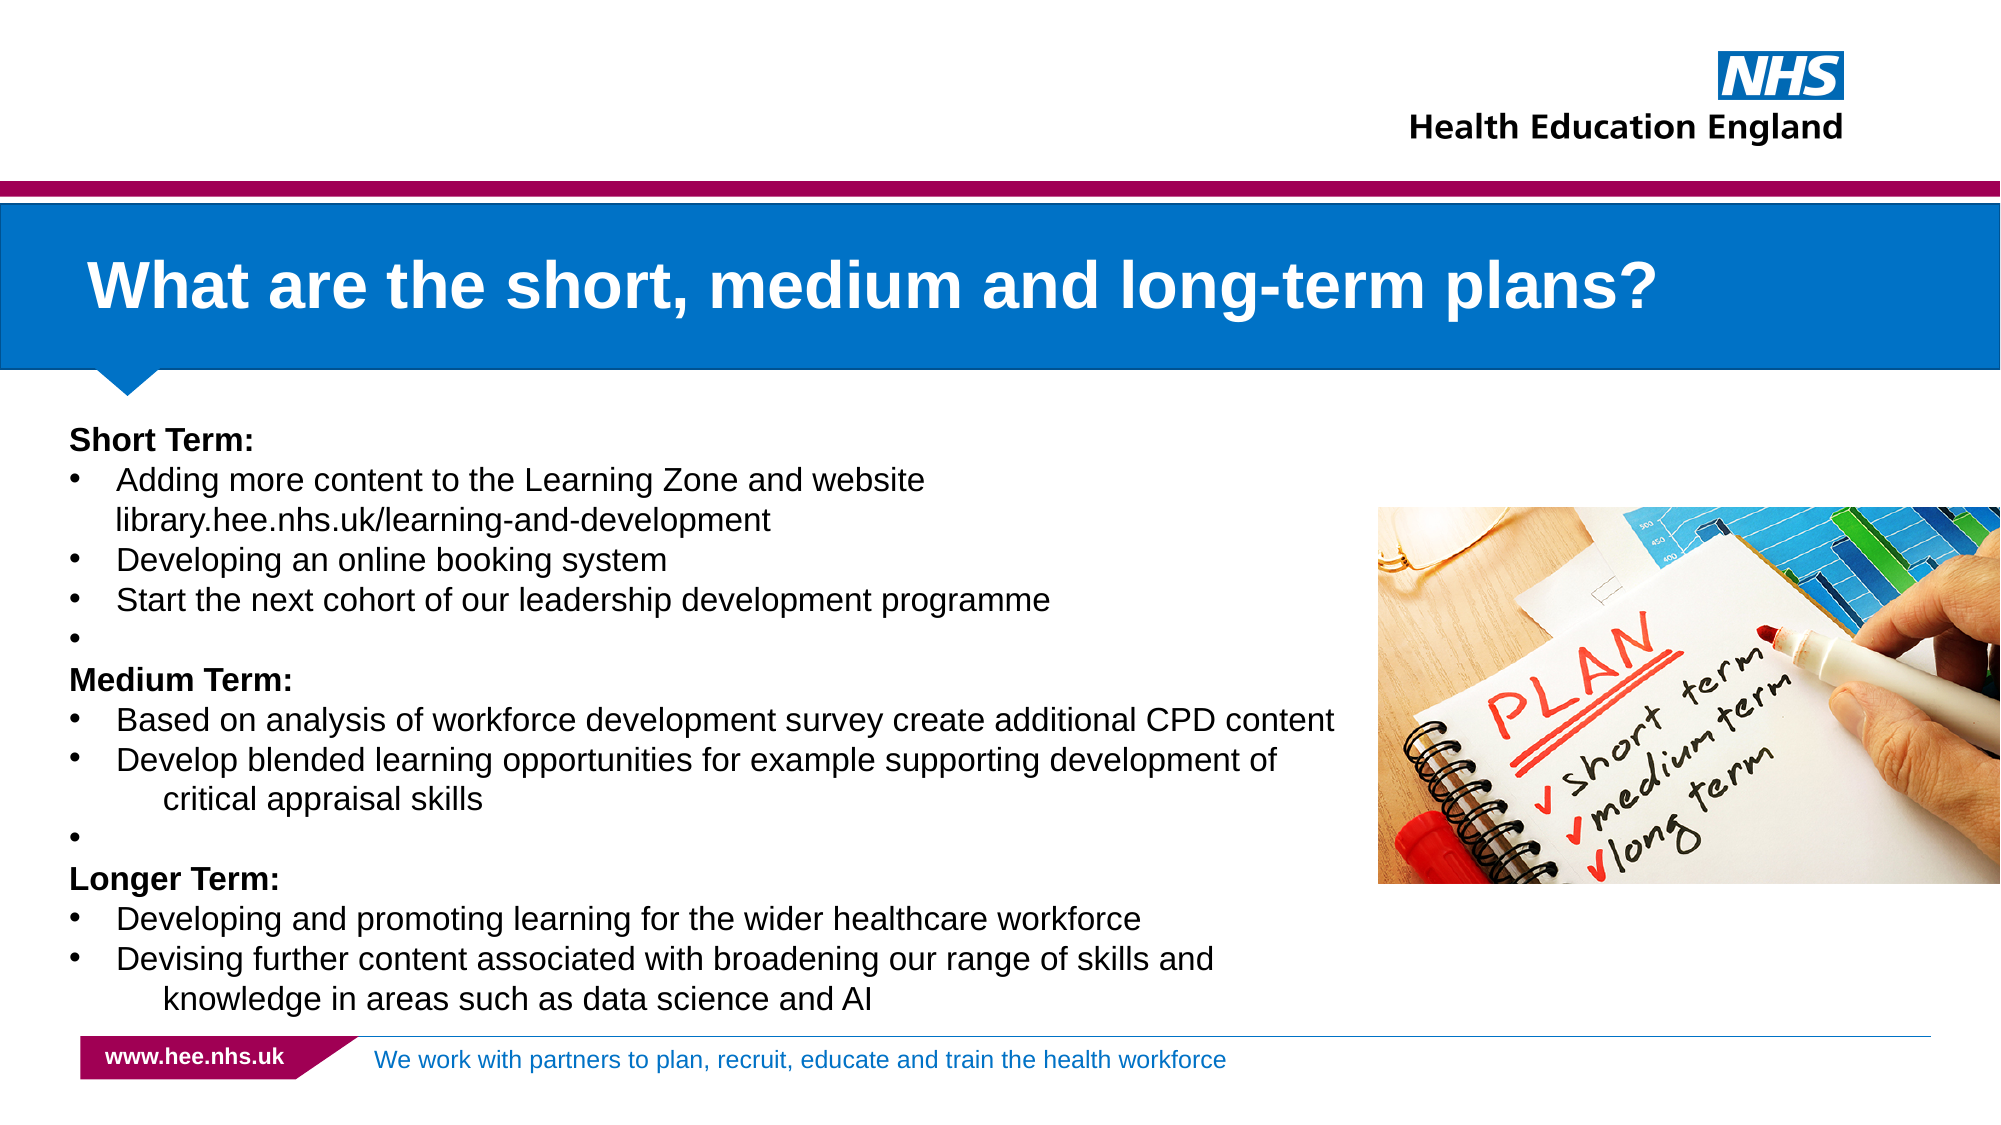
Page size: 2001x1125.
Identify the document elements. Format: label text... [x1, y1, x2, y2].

title What are the short, medium and long-term plans? [72, 204, 1931, 369]
text_box Short Term: Adding more content to the Learning Zone and website library.hee.nhs.uk/learning-and-development Developing an online booking system Start the next cohort of our leadership development programme Medium Term: Based on analysis of workforce development survey create additional CPD content Develop blended learning opportunities for example supporting development of critical appraisal skills Longer Term: Developing and promoting learning for the wider healthcare workforce Devising further content associated with broadening our range of skills and knowledge in areas such as data science and AI [54, 410, 1379, 1125]
picture [1378, 507, 2000, 884]
